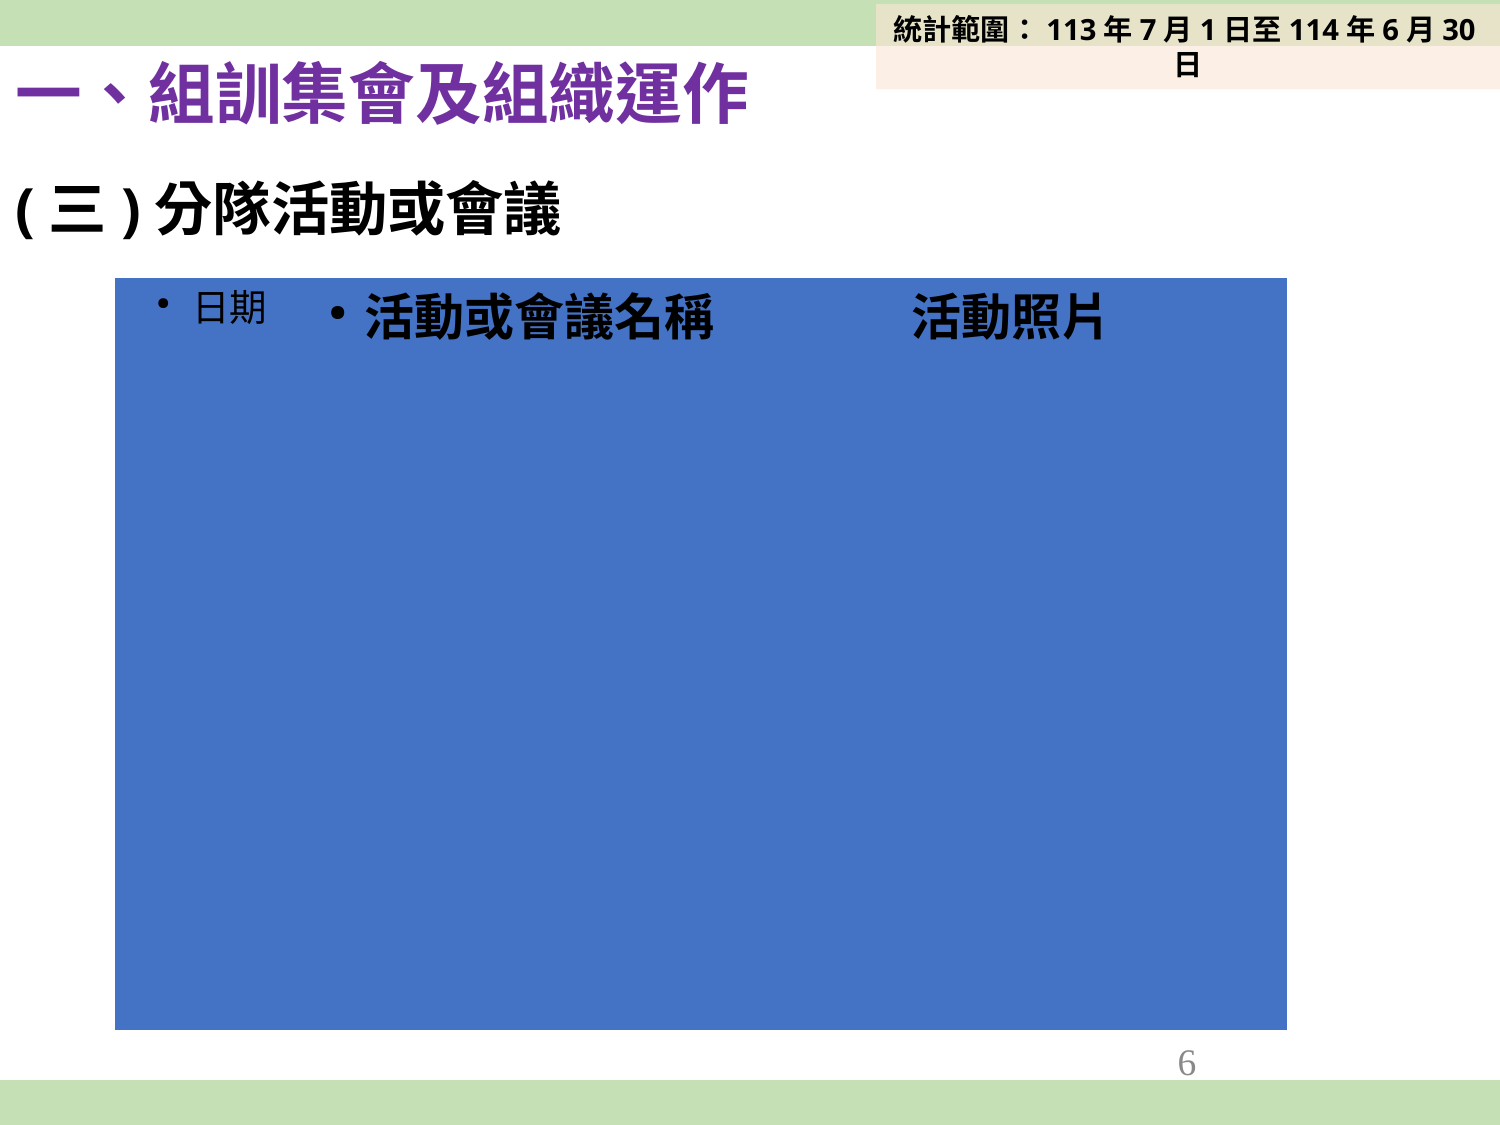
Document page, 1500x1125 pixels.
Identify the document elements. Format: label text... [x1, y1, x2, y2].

table_header 日期 [115, 278, 309, 355]
table_cell [115, 355, 309, 663]
text_box 一、組訓集會及組織運作 [0, 53, 1062, 161]
table_cell [735, 663, 1287, 1030]
table_cell [309, 663, 735, 1030]
table_cell [115, 663, 309, 1030]
table_header 活動照片 [735, 278, 1287, 355]
table_cell [735, 355, 1287, 663]
table_cell [309, 355, 735, 663]
table_header 活動或會議名稱 [309, 278, 735, 355]
text_box (三)分隊活動或會議 [0, 164, 814, 251]
text_box [1162, 1030, 1500, 1091]
